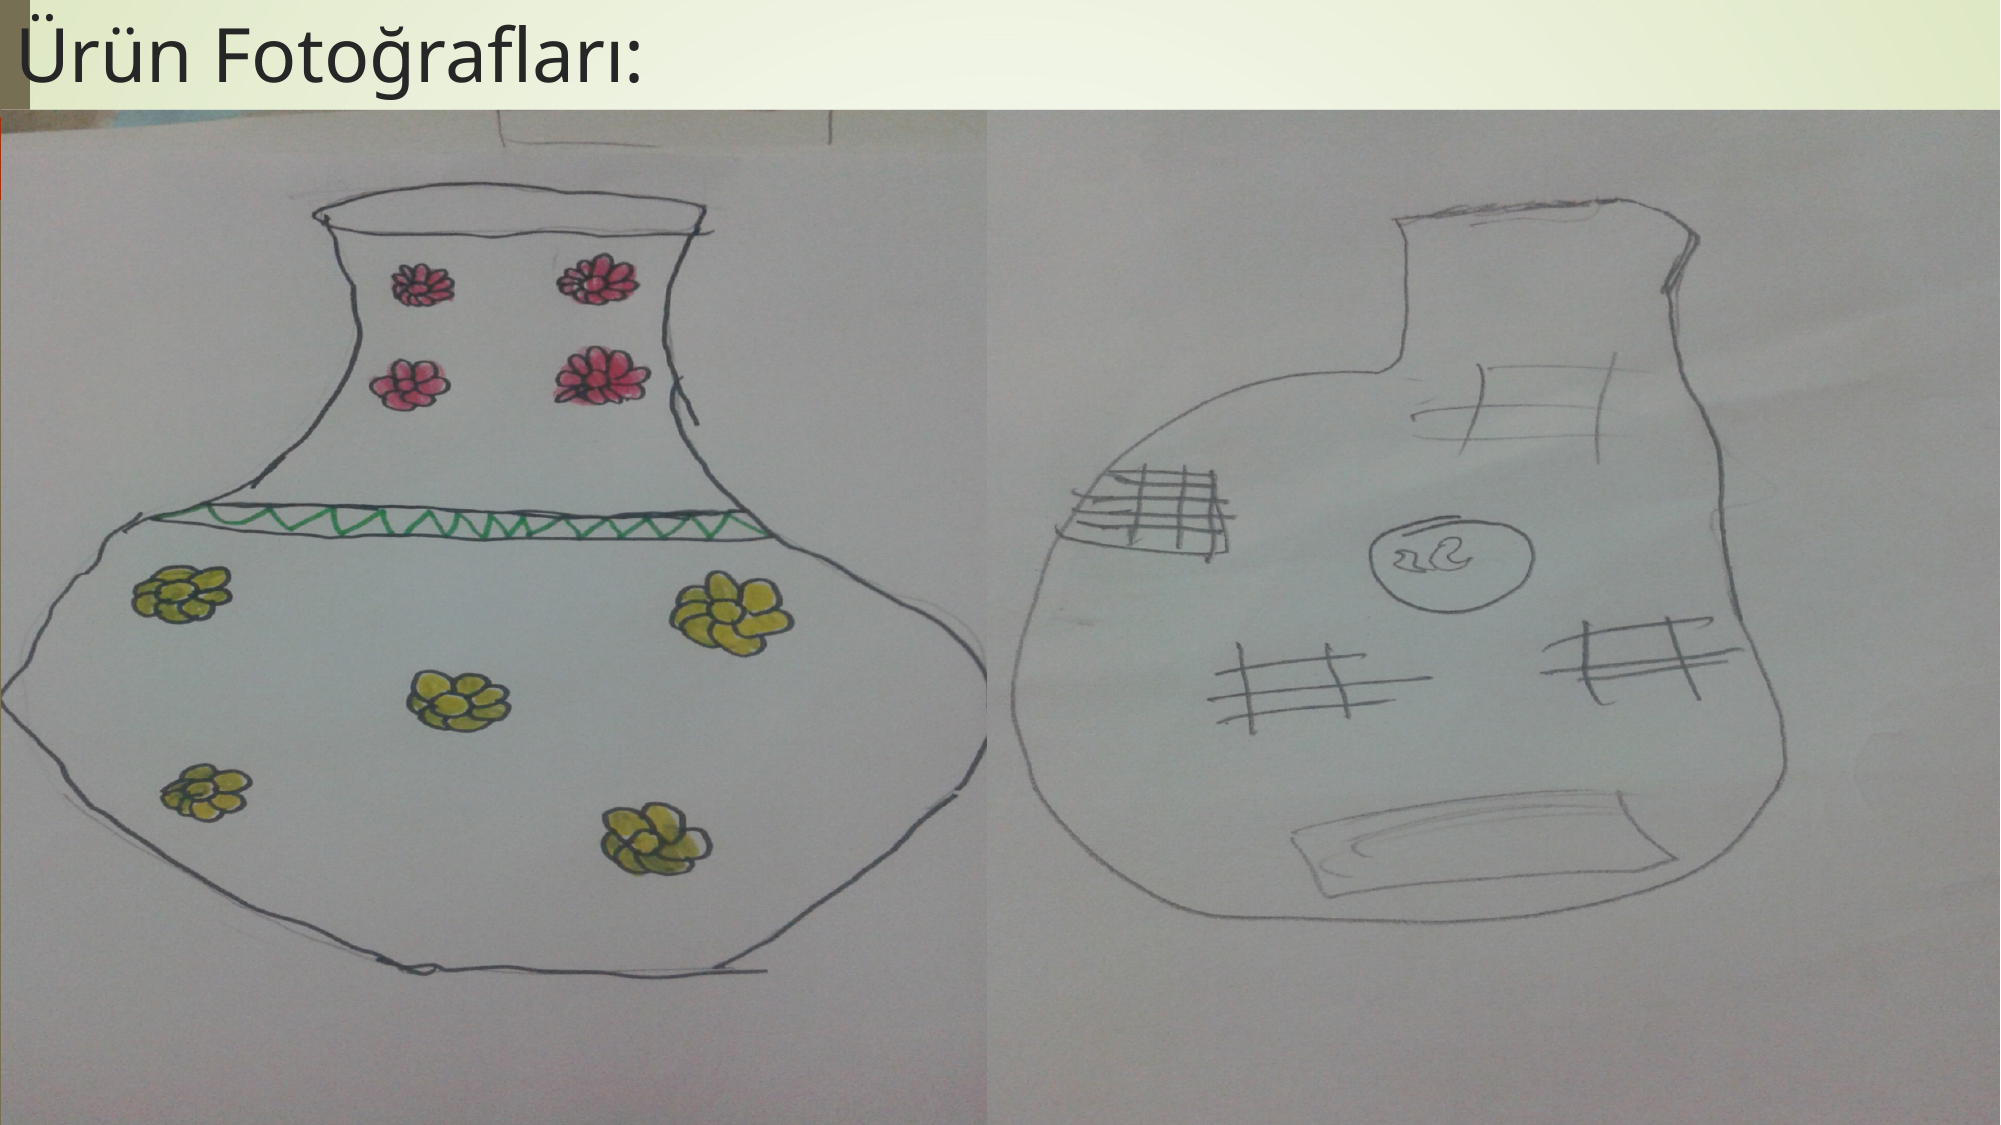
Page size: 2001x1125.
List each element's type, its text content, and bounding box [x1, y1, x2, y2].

picture [0, 109, 2000, 1125]
title Ürün Fotoğrafları: [0, 0, 674, 109]
